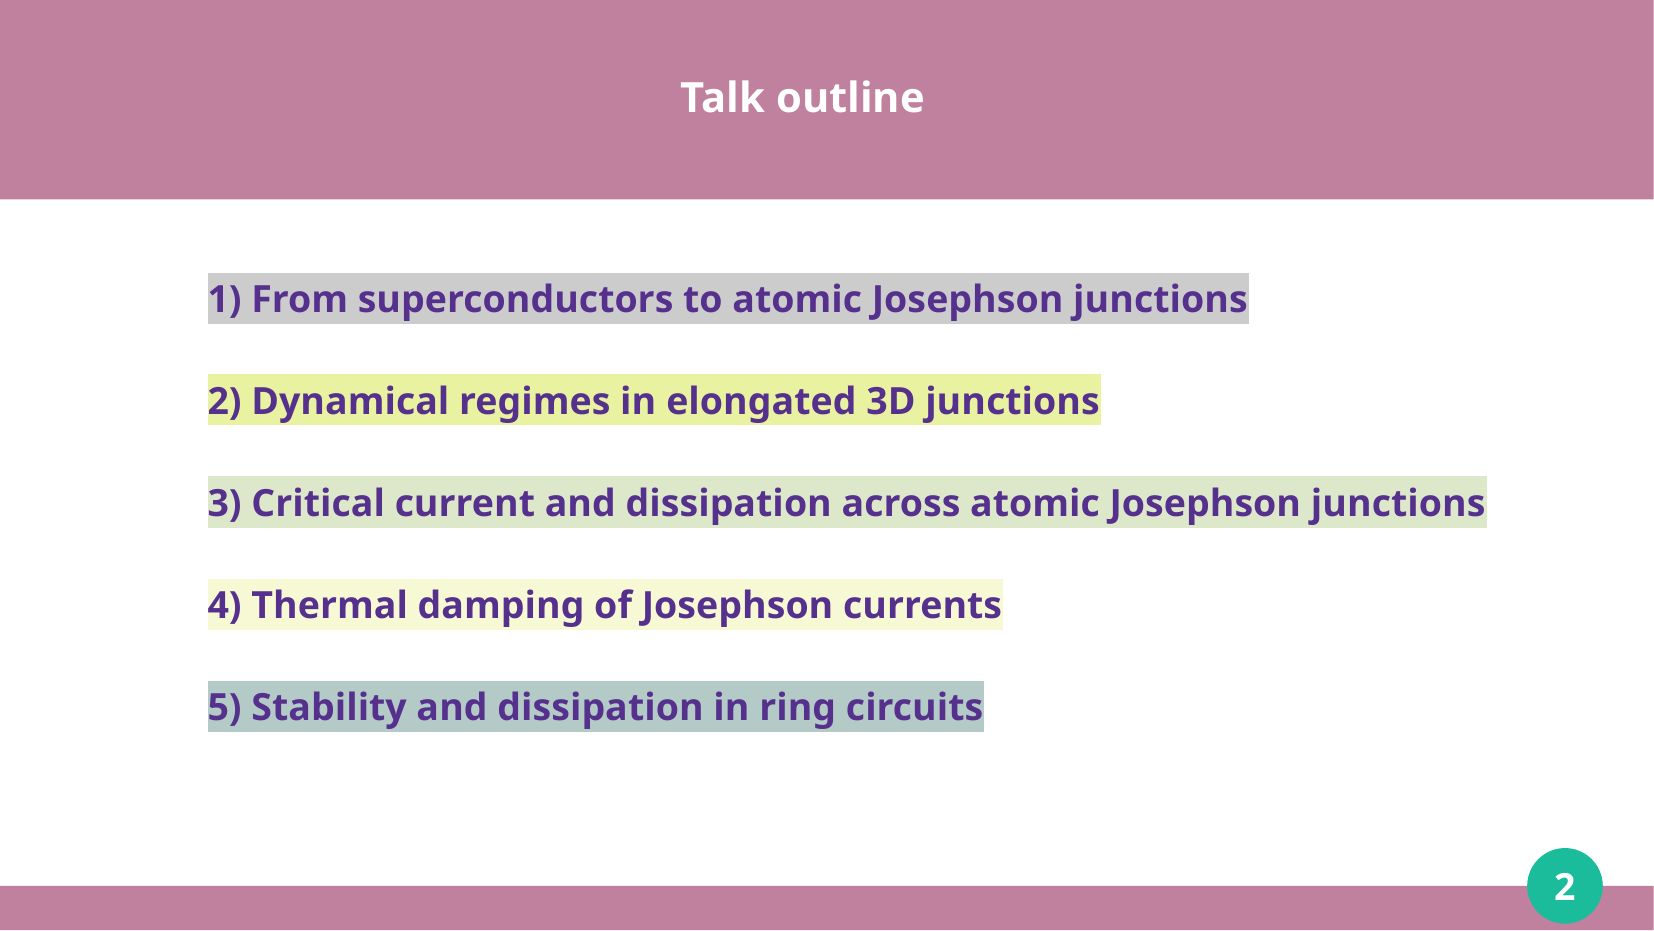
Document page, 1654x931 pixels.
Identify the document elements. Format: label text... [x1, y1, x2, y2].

title Talk outline [35, 37, 1571, 156]
title 1) From superconductors to atomic Josephson junctions 2) Dynamical regimes in elongated 3D junctions 3) Critical current and dissipation across atomic Josephson junctions 4) Thermal damping of Josephson currents 5) Stability and dissipation in ring circuits [171, 442, 1654, 562]
